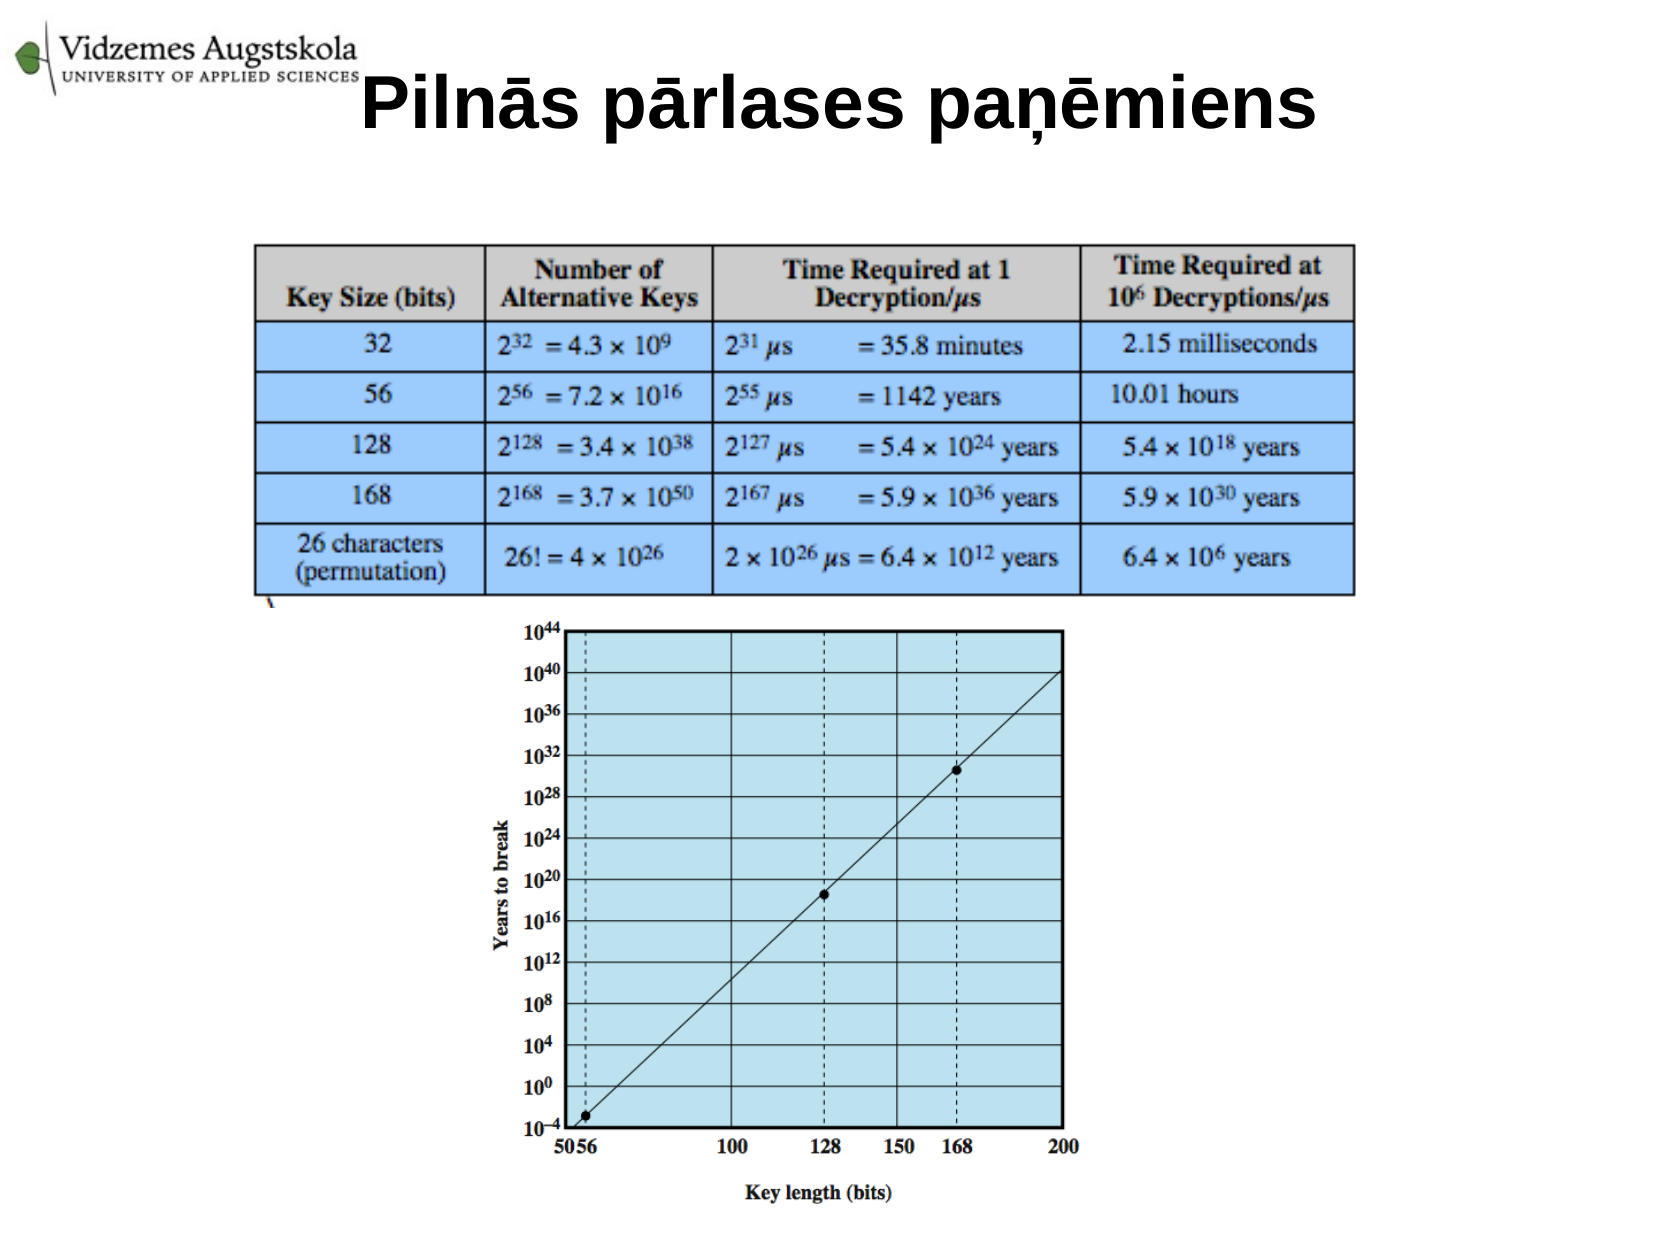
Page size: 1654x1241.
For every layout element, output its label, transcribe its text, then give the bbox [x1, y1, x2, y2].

picture [5, 2, 82, 113]
picture [234, 220, 1380, 1223]
title Pilnās pārlases paņēmiens [82, 0, 1571, 207]
